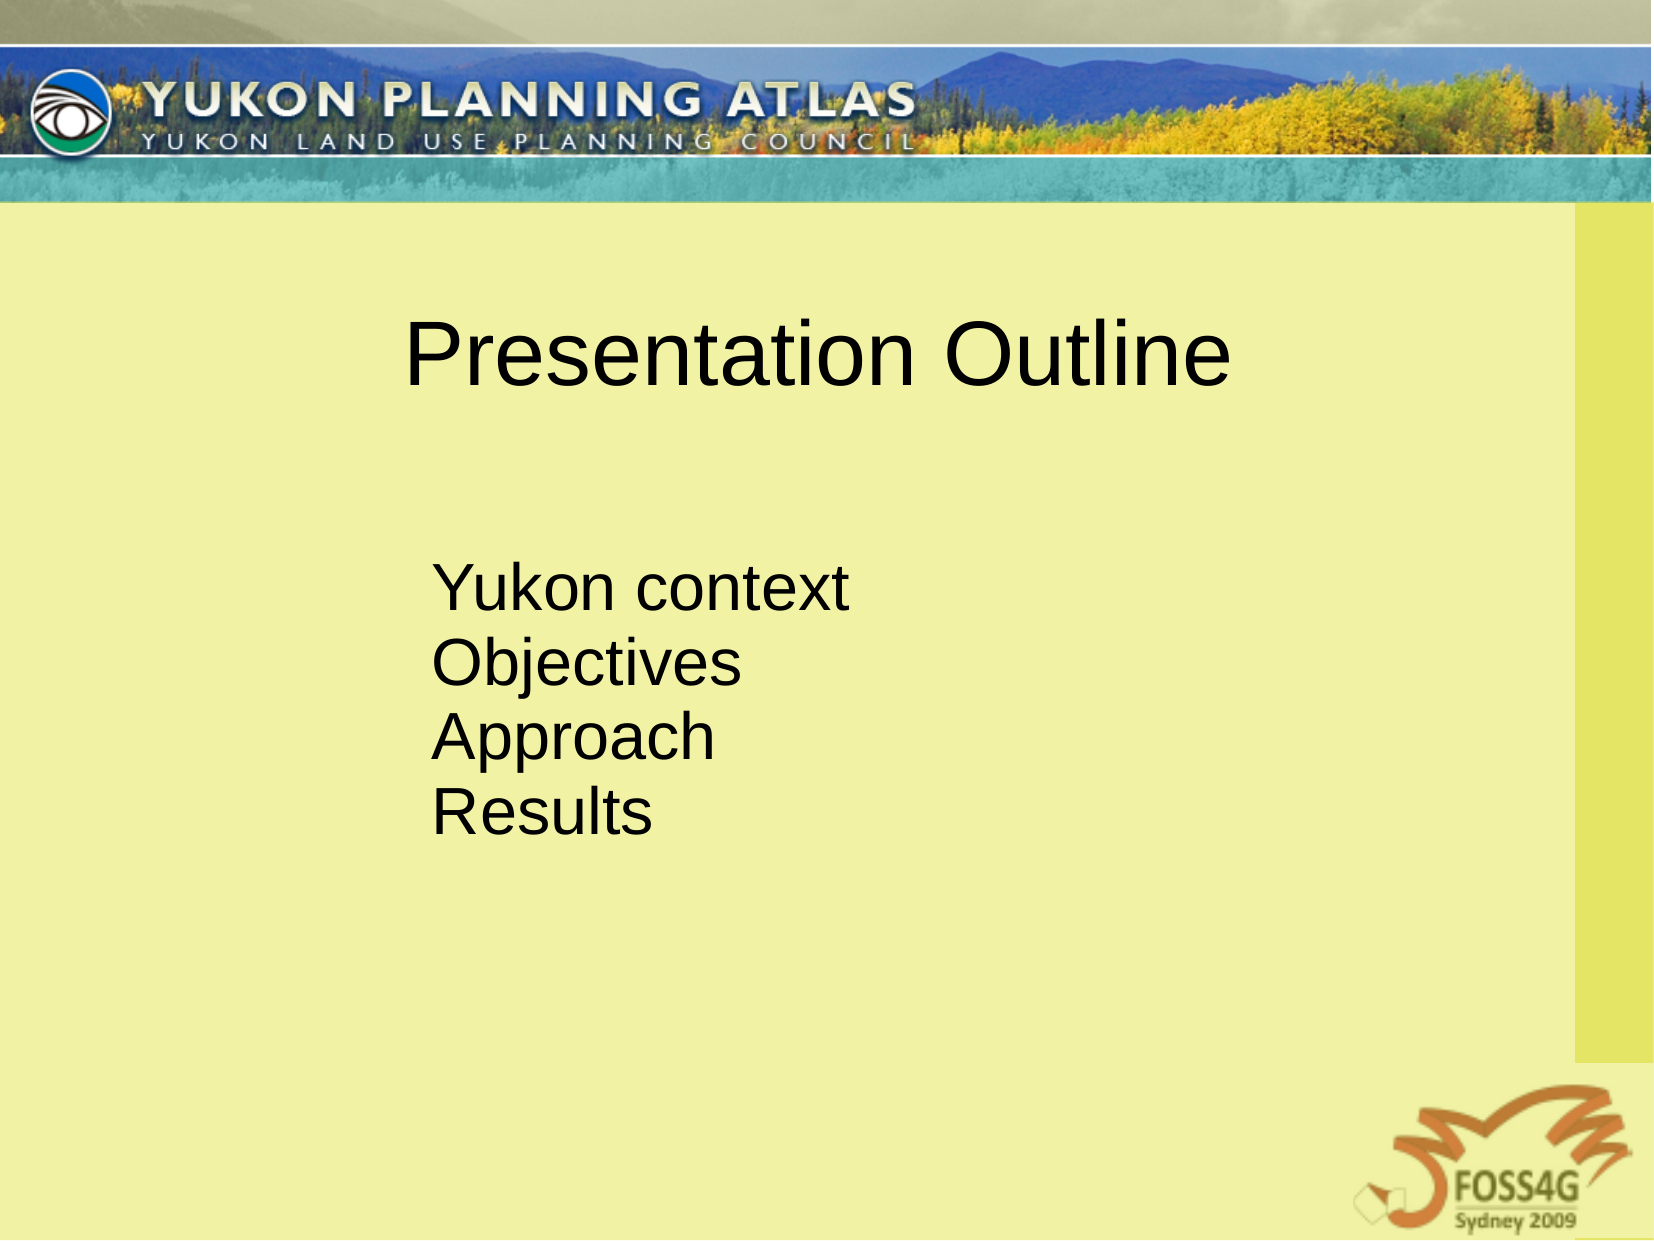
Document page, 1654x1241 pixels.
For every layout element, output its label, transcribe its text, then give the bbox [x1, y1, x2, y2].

subtitle Yukon context Objectives Approach Results [413, 297, 931, 1102]
title Presentation Outline [75, 257, 1564, 451]
picture [0, 0, 1651, 201]
